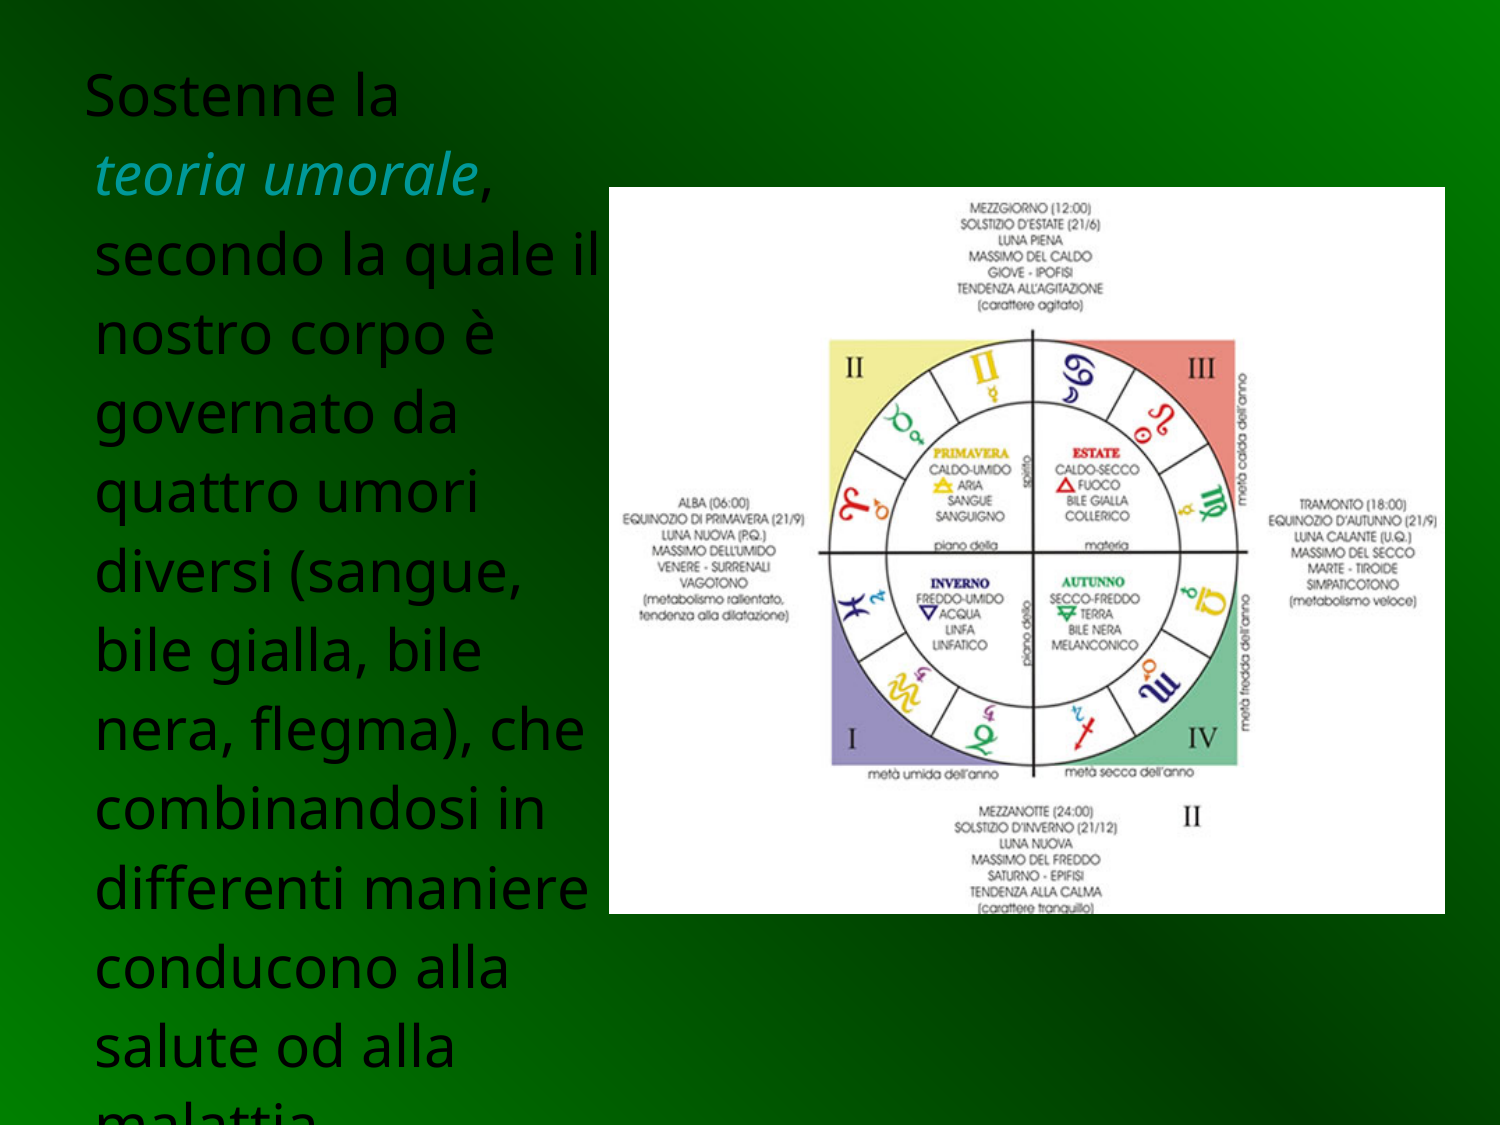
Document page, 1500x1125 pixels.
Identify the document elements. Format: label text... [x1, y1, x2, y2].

picture [609, 187, 1445, 915]
list Sostenne la teoria umorale, secondo la quale il nostro corpo è governato da quattro umori diversi (sangue, bile gialla, bile nera, flegma), che combinandosi in differenti maniere conducono alla salute od alla malattia. [23, 46, 633, 1125]
